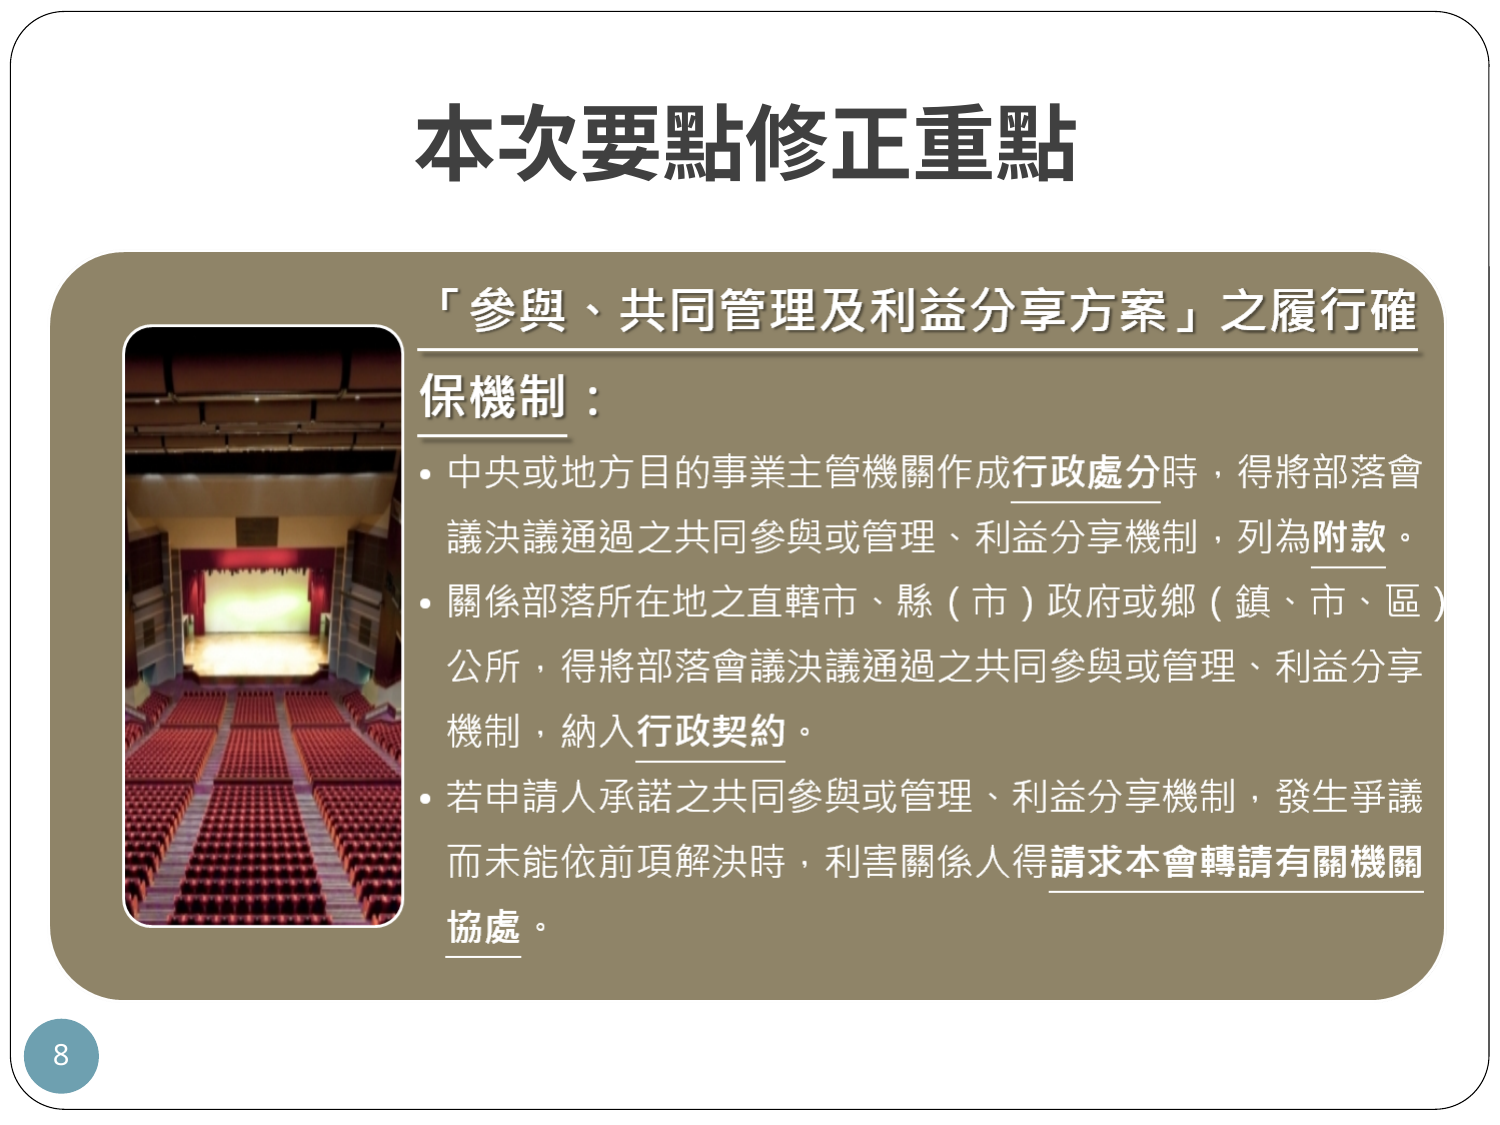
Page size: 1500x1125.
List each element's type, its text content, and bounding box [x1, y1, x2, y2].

picture [46, 242, 1493, 1004]
text_box 本次要點修正重點 [112, 18, 1388, 207]
text_box <編號> [23, 1018, 99, 1094]
